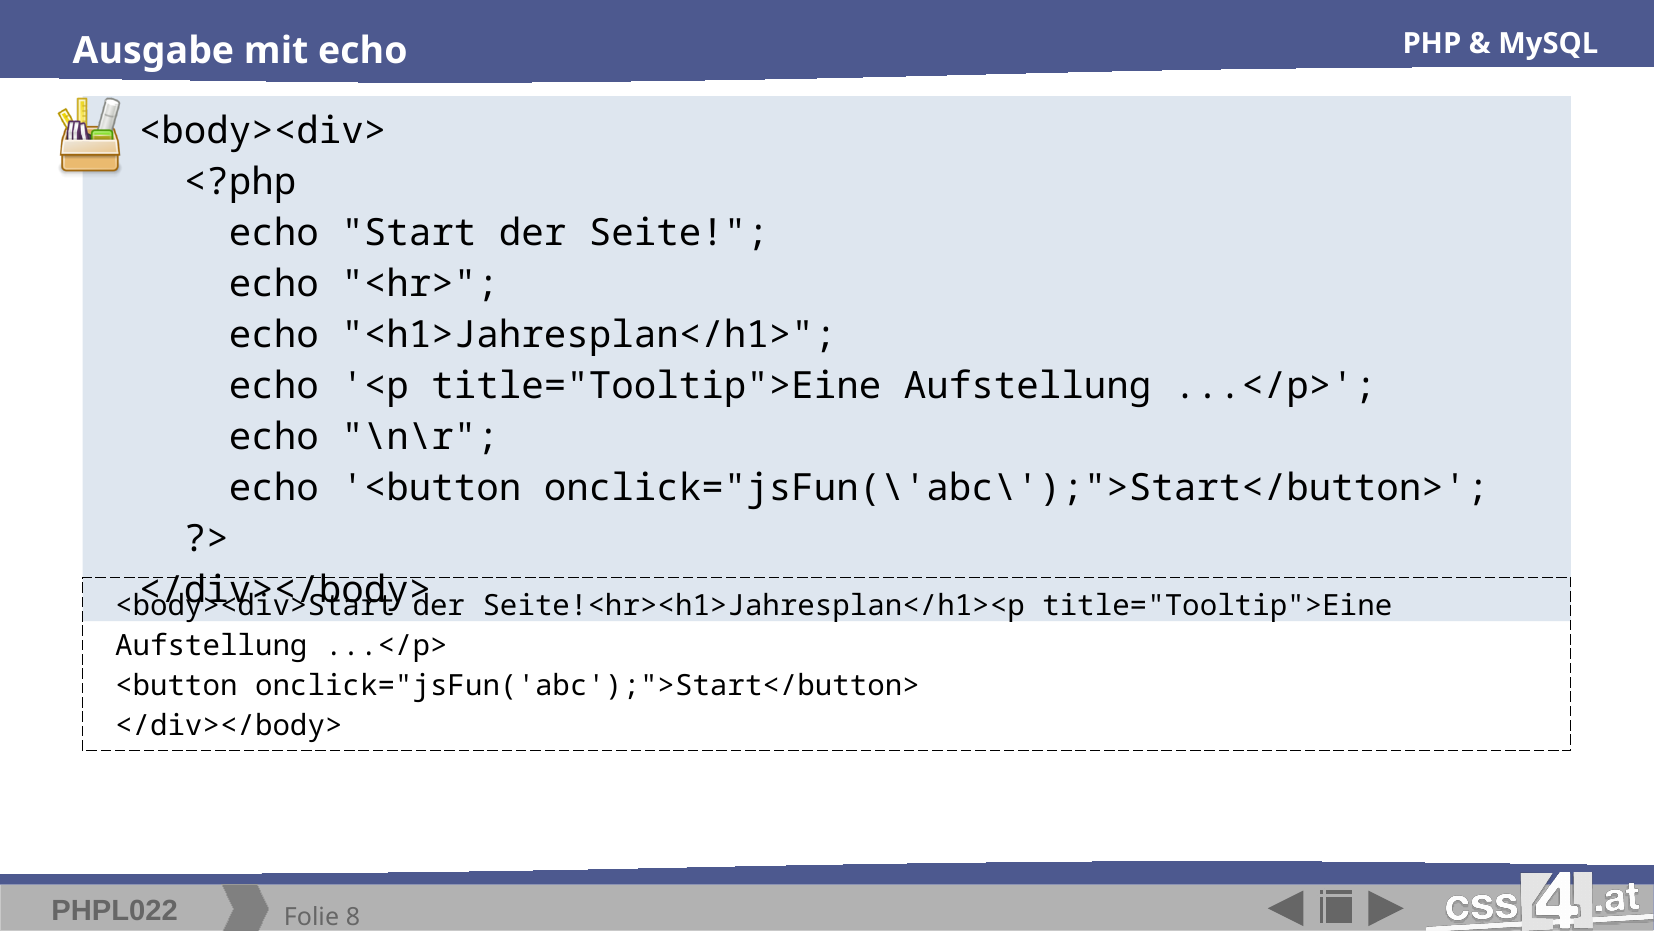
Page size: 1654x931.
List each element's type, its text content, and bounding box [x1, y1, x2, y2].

text_box Ausgabe mit echo [57, 16, 469, 69]
text_box PHP & MySQL [1387, 15, 1619, 60]
text_box PHPL022 [36, 886, 209, 931]
text_box <body><div>Start der Seite!<hr><h1>Jahresplan</h1><p title="Tooltip">Eine Aufstellung ...</p> <button onclick="jsFun('abc');">Start</button> </div></body> [82, 577, 1571, 751]
text_box [0, 0, 1654, 83]
text_box [0, 861, 1654, 931]
text_box Folie 111 [269, 891, 542, 931]
text_box <body><div> <?php echo "Start der Seite!"; echo "<hr>"; echo "<h1>Jahresplan</h1>"; echo '<p title="Tooltip">Eine Aufstellung ...</p>'; echo "\n\r"; echo '<button onclick="jsFun(\'abc\');">Start</button>'; ?> </div></body> [82, 136, 1571, 577]
picture [1426, 872, 1654, 931]
picture [49, 94, 132, 178]
